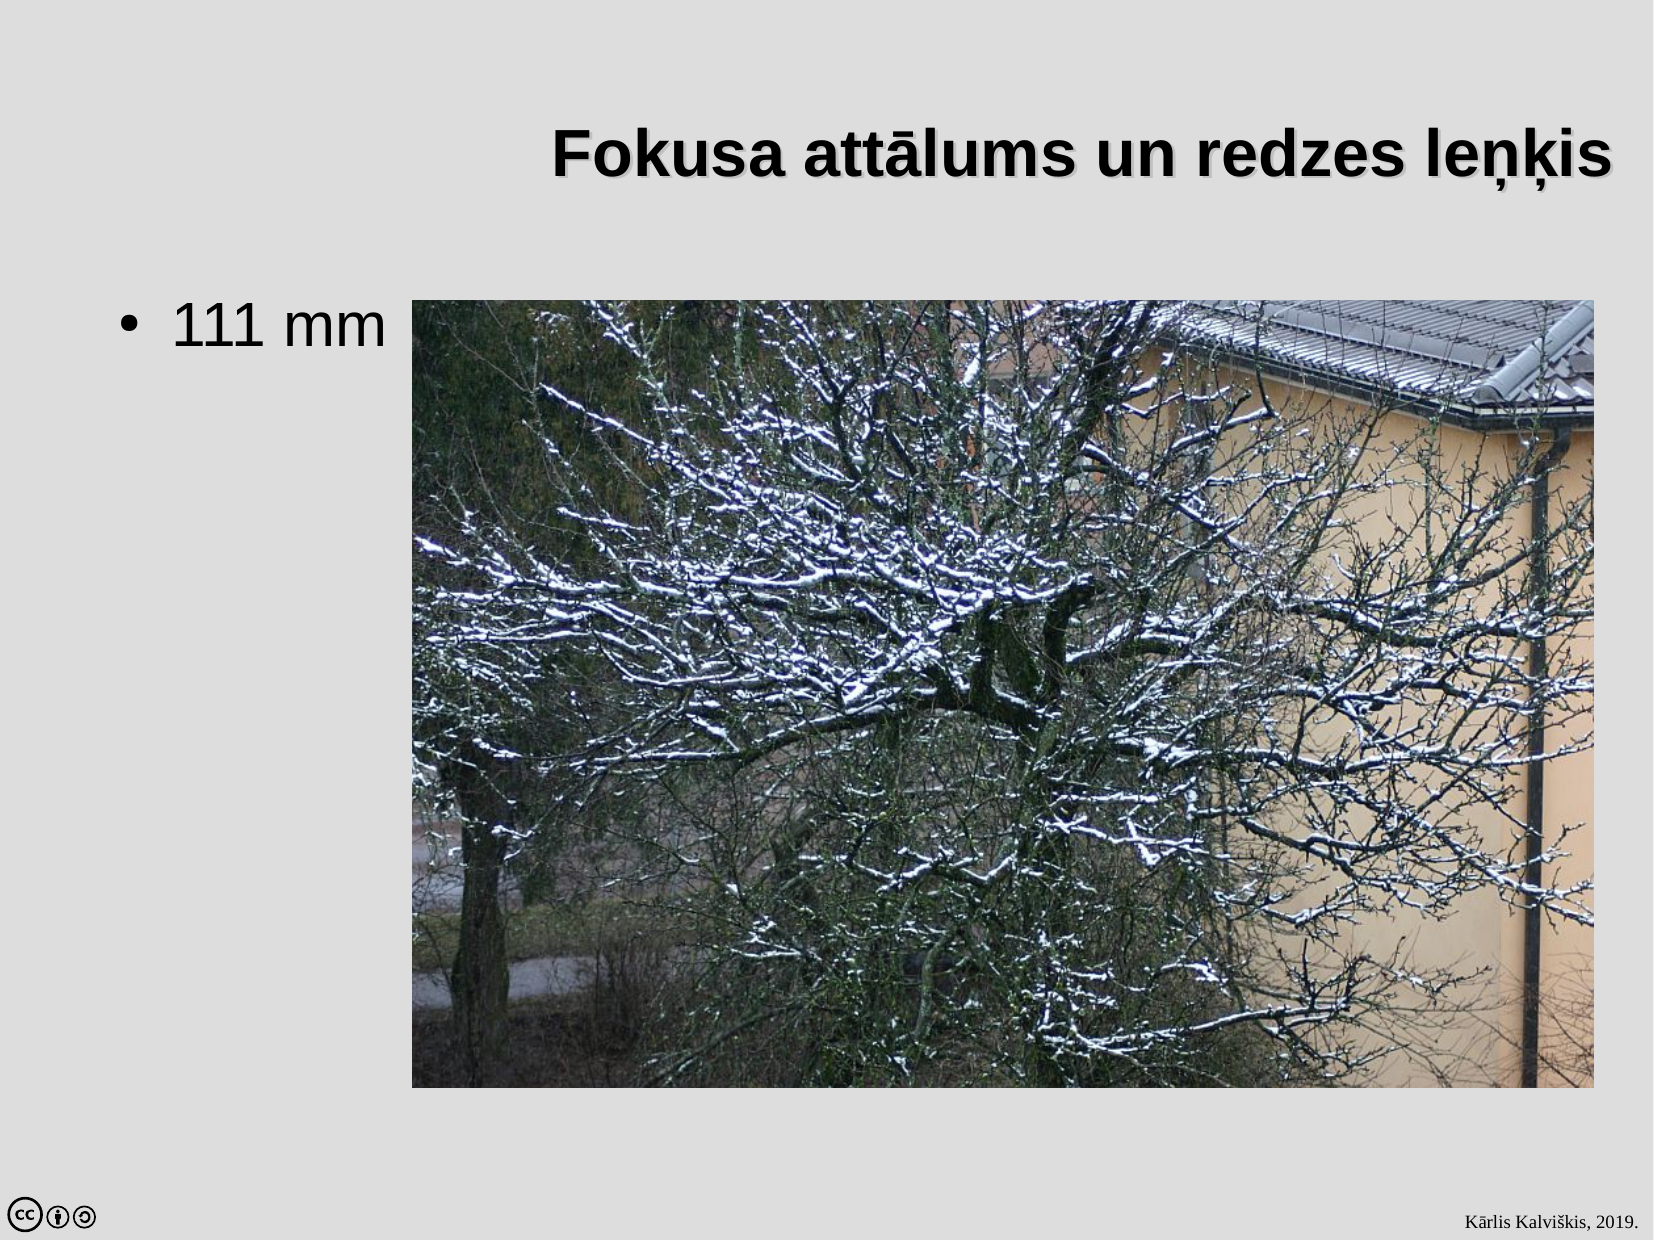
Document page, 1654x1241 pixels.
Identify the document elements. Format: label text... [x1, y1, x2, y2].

title Fokusa attālums un redzes leņķis [42, 49, 1615, 257]
picture [412, 300, 1594, 1089]
list 111 mm [82, 290, 1571, 1094]
